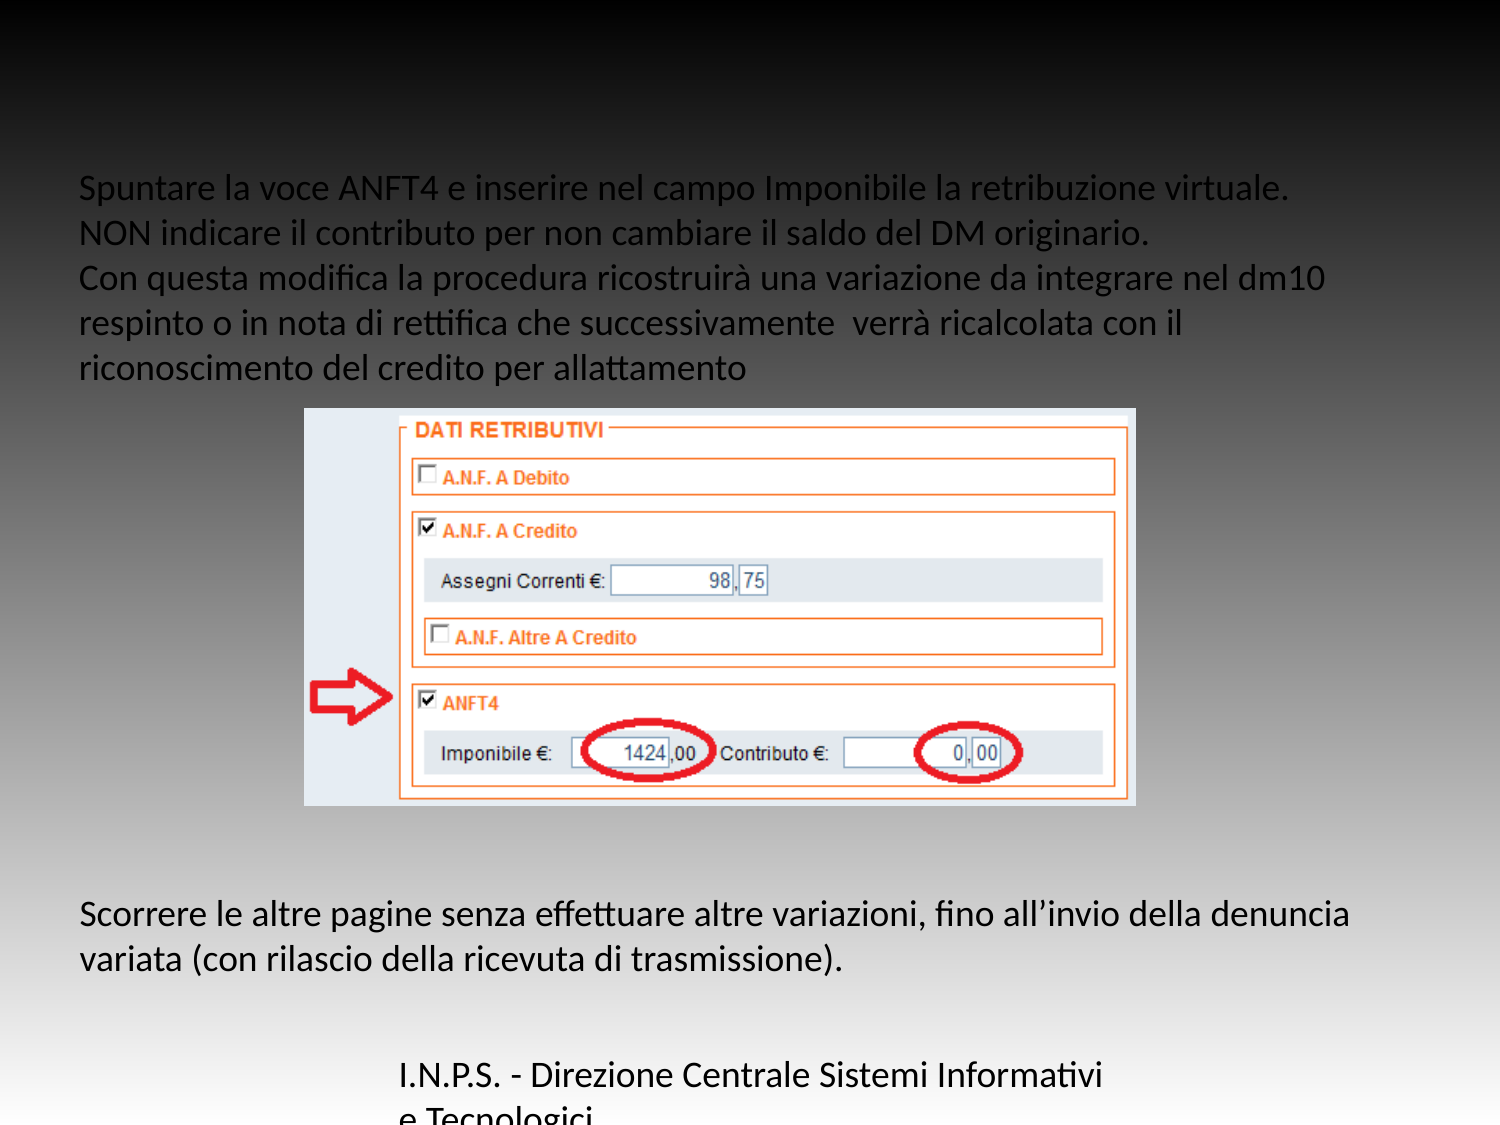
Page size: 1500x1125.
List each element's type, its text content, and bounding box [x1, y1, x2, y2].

footer I.N.P.S. - Direzione Centrale Sistemi Informativi e Tecnologici [383, 1042, 1128, 1103]
picture [304, 408, 1136, 806]
text_box Scorrere le altre pagine senza effettuare altre variazioni, fino all’invio della denuncia variata (con rilascio della ricevuta di trasmissione). [64, 881, 1436, 987]
text_box Spuntare la voce ANFT4 e inserire nel campo Imponibile la retribuzione virtuale. NON indicare il contributo per non cambiare il saldo del DM originario. Con questa modifica la procedura ricostruirà una variazione da integrare nel dm10 respinto o in nota di rettifica che successivamente verrà ricalcolata con il riconoscimento del credito per allattamento [64, 155, 1364, 395]
